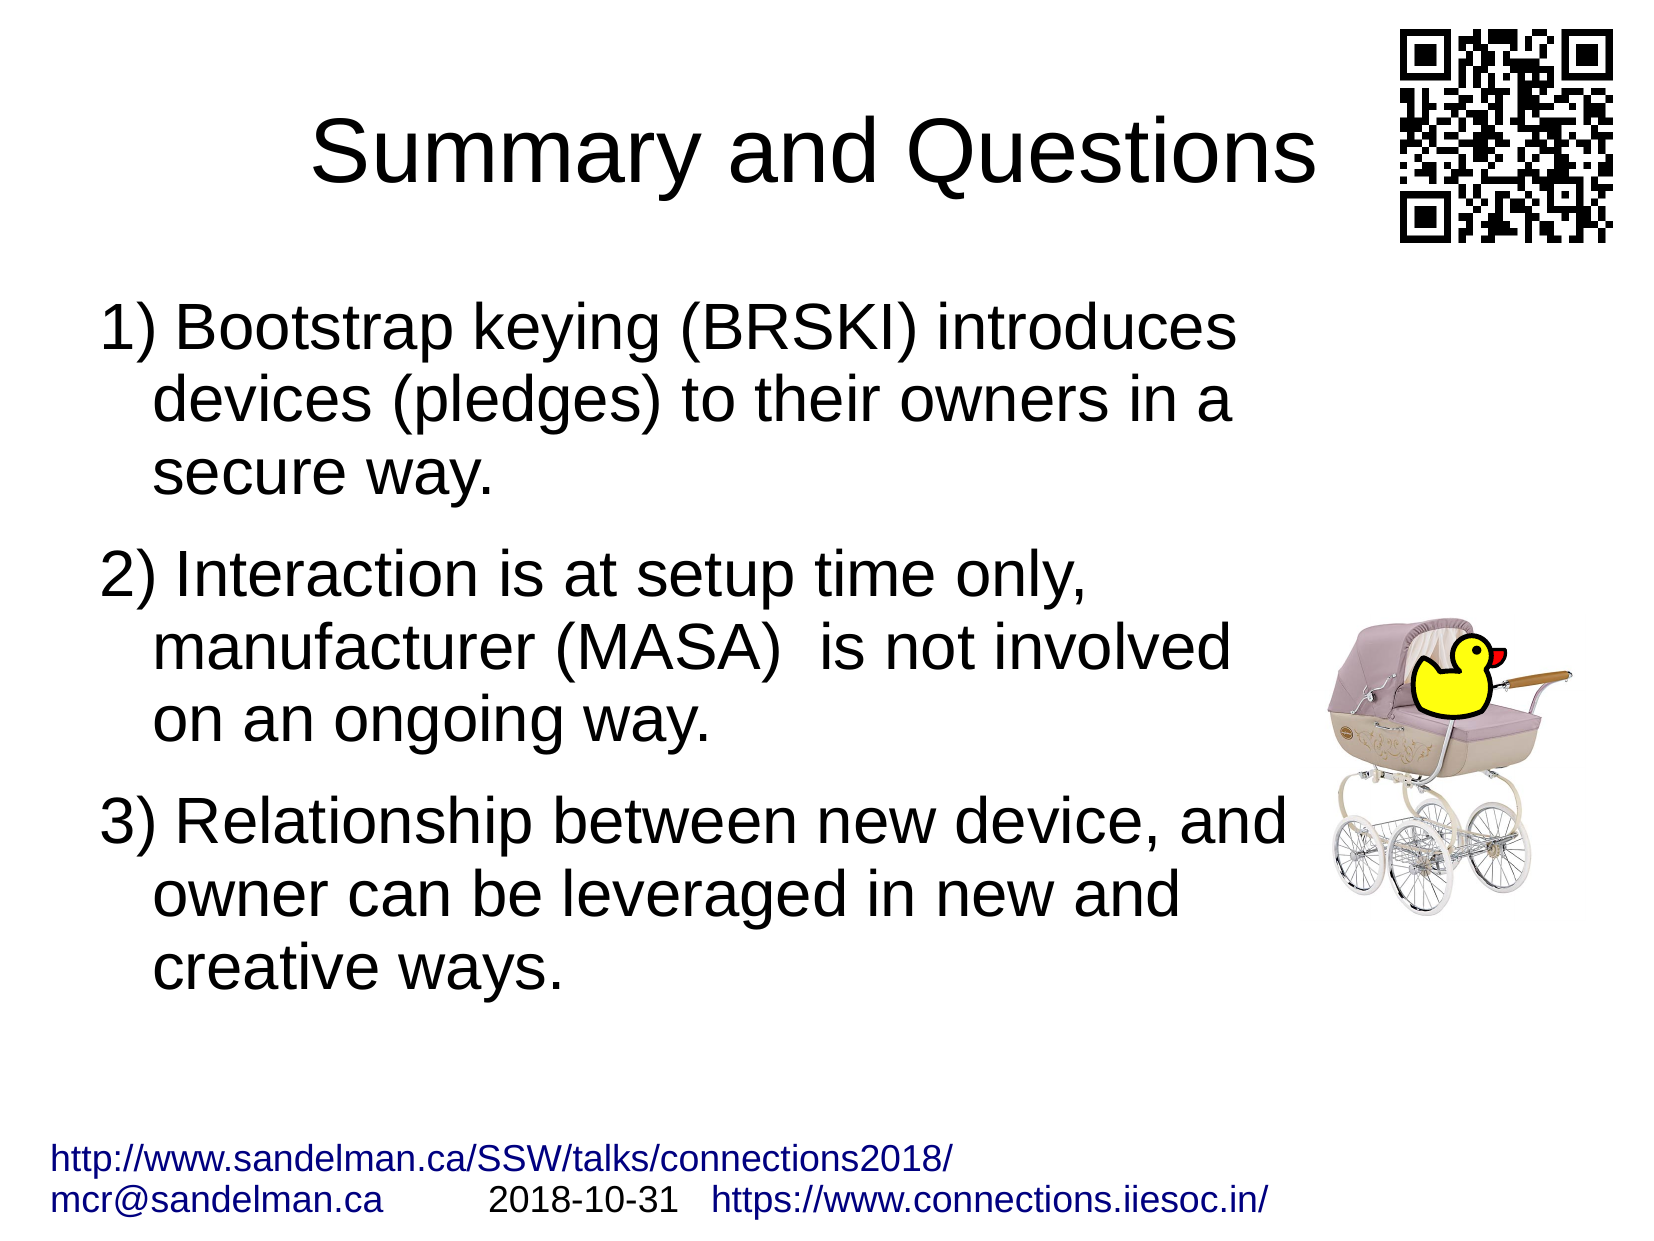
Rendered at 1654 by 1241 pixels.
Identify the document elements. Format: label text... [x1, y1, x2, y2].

list Bootstrap keying (BRSKI) introduces devices (pledges) to their owners in a secure way. Interaction is at setup time only, manufacturer (MASA) is not involved on an ongoing way. Relationship between new device, and owner can be leveraged in new and creative ways. [82, 290, 1312, 1010]
title Summary and Questions [70, 47, 1370, 255]
text_box http://www.sandelman.ca/SSW/talks/connections2018/ mcr@sandelman.ca 2018-10-31 https://www.connections.iiesoc.in/ [35, 1129, 1282, 1229]
picture [1370, 0, 1642, 272]
picture [1299, 614, 1586, 921]
